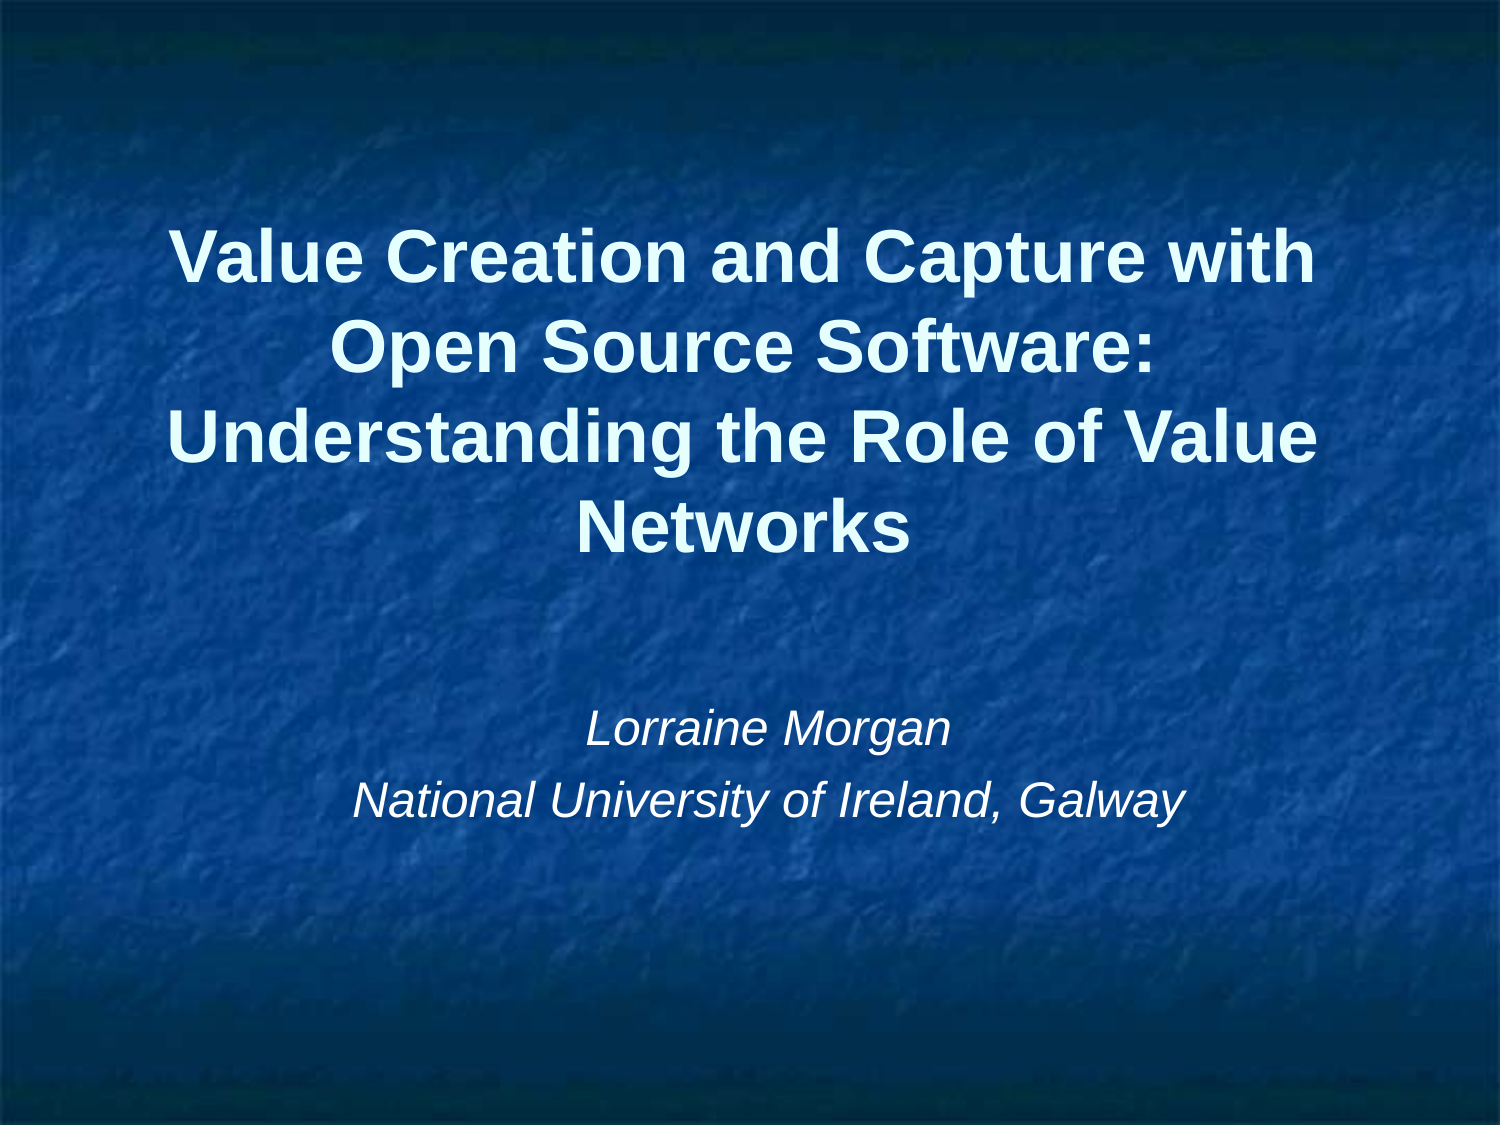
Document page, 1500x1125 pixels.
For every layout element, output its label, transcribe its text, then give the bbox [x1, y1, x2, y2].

subtitle Lorraine Morgan National University of Ireland, Galway [137, 687, 1400, 1063]
title Value Creation and Capture with Open Source Software: Understanding the Role of Value Networks [99, 174, 1388, 601]
picture [0, 0, 1500, 1125]
